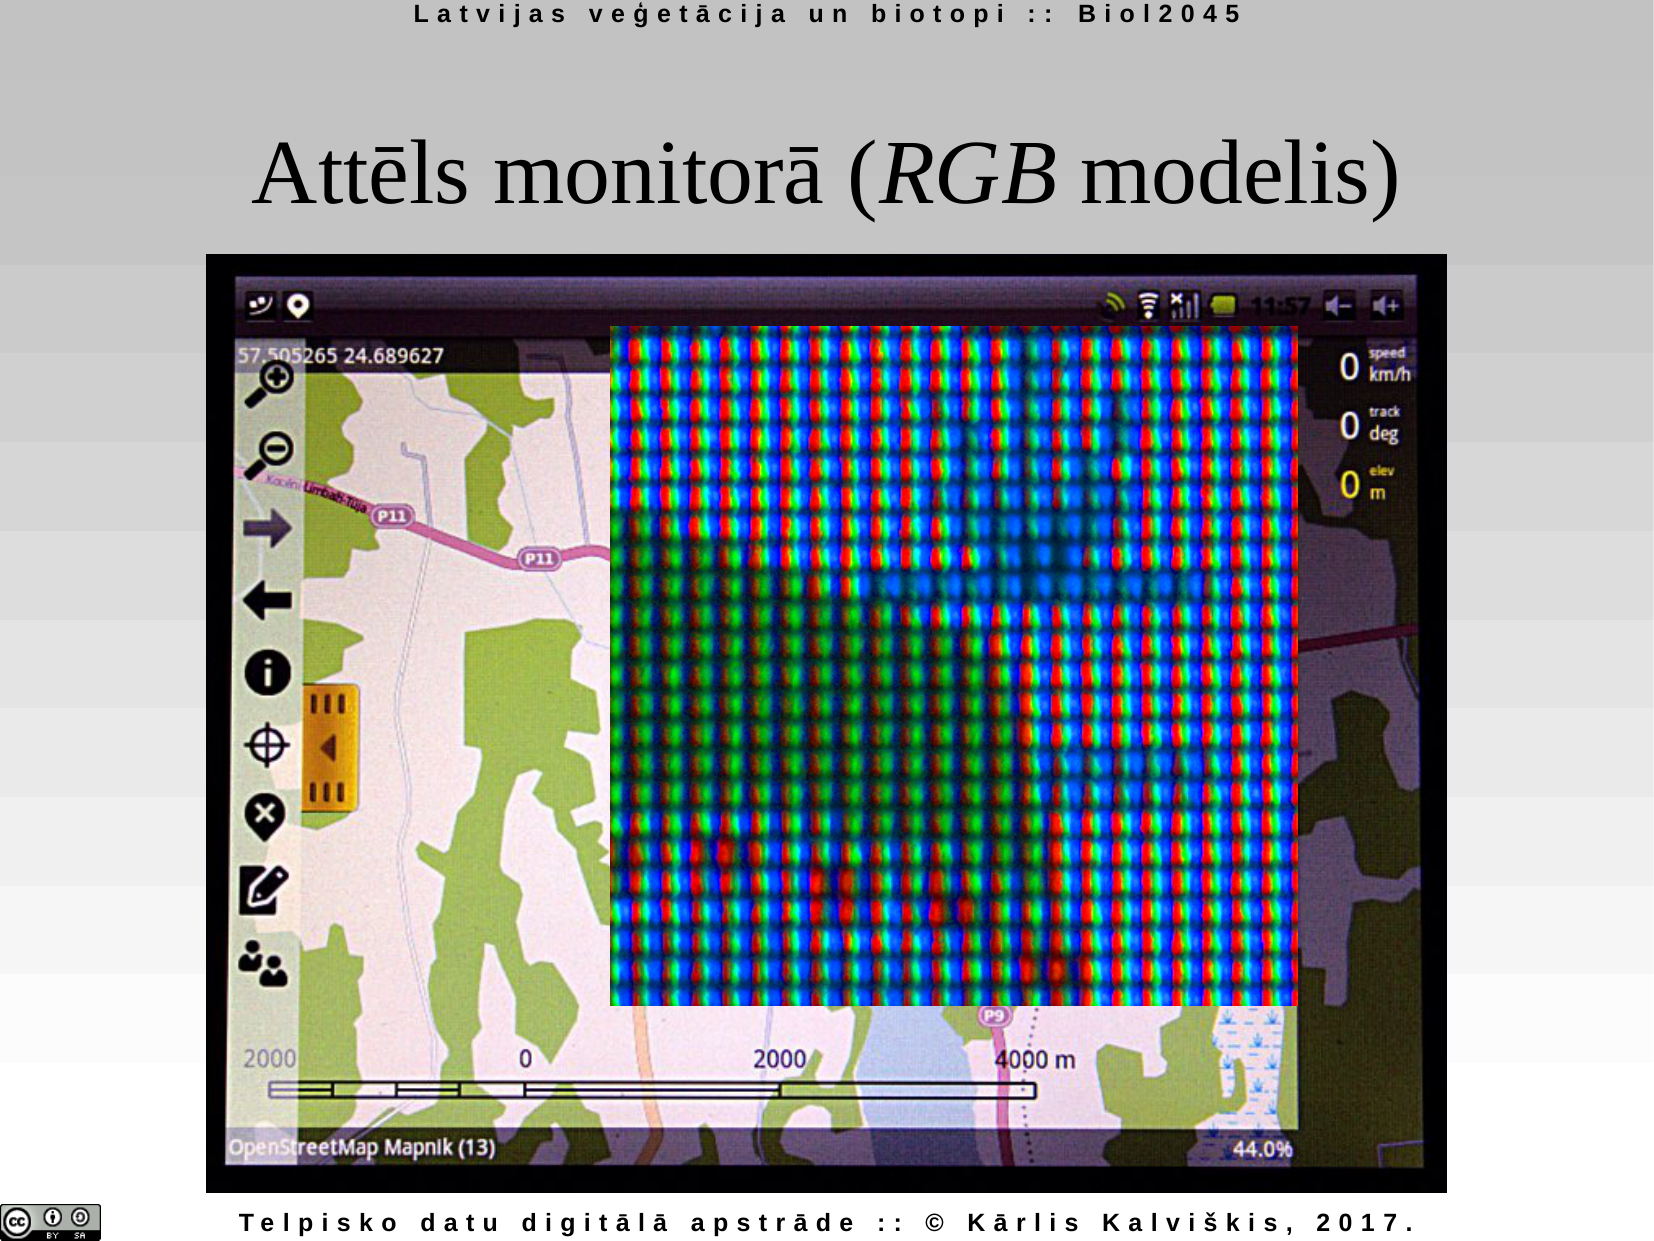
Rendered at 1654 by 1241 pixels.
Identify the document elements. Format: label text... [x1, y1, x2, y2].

picture [0, 0, 1654, 1241]
title Attēls monitorā (RGB modelis) [29, 49, 1625, 296]
